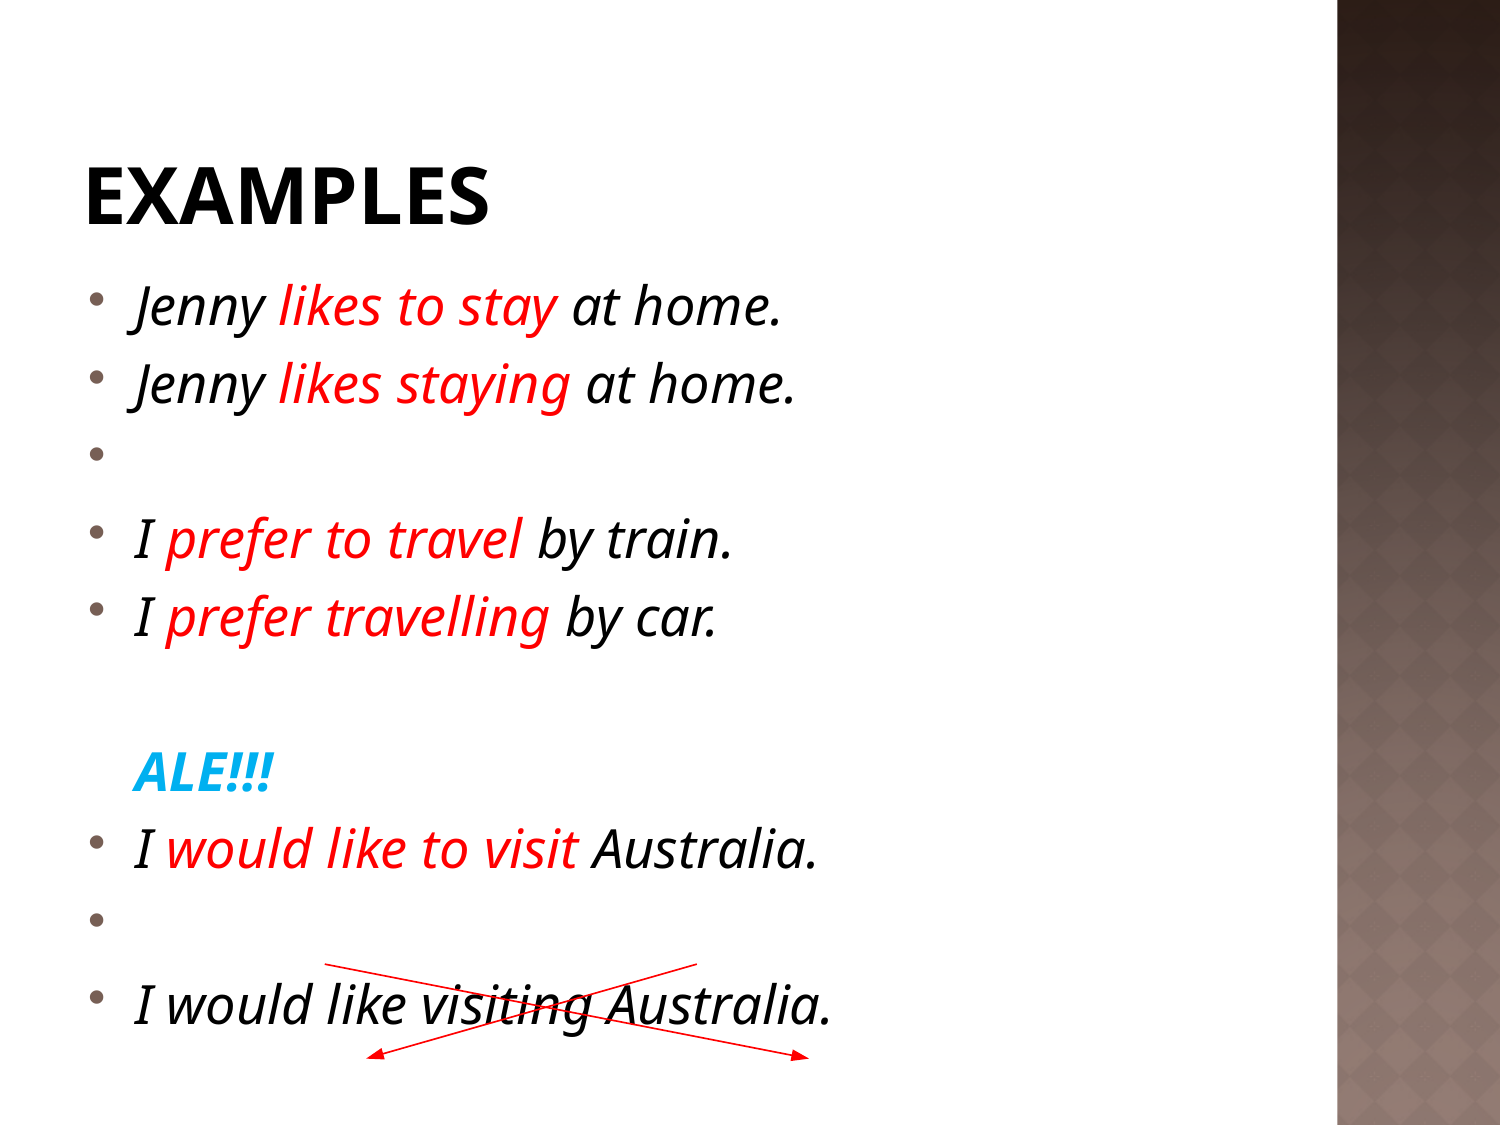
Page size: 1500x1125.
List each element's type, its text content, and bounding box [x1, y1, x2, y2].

list Jenny likes to stay at home. Jenny likes staying at home. I prefer to travel by train. I prefer travelling by car. ALE!!! I would like to visit Australia. I would like visiting Australia. [384, 1009, 791, 1060]
title EXAMPLES [75, 52, 1263, 240]
list Jenny likes to stay at home. Jenny likes staying at home. I prefer to travel by train. I prefer travelling by car. ALE!!! I would like to visit Australia. I would like visiting Australia. [75, 264, 1263, 1060]
